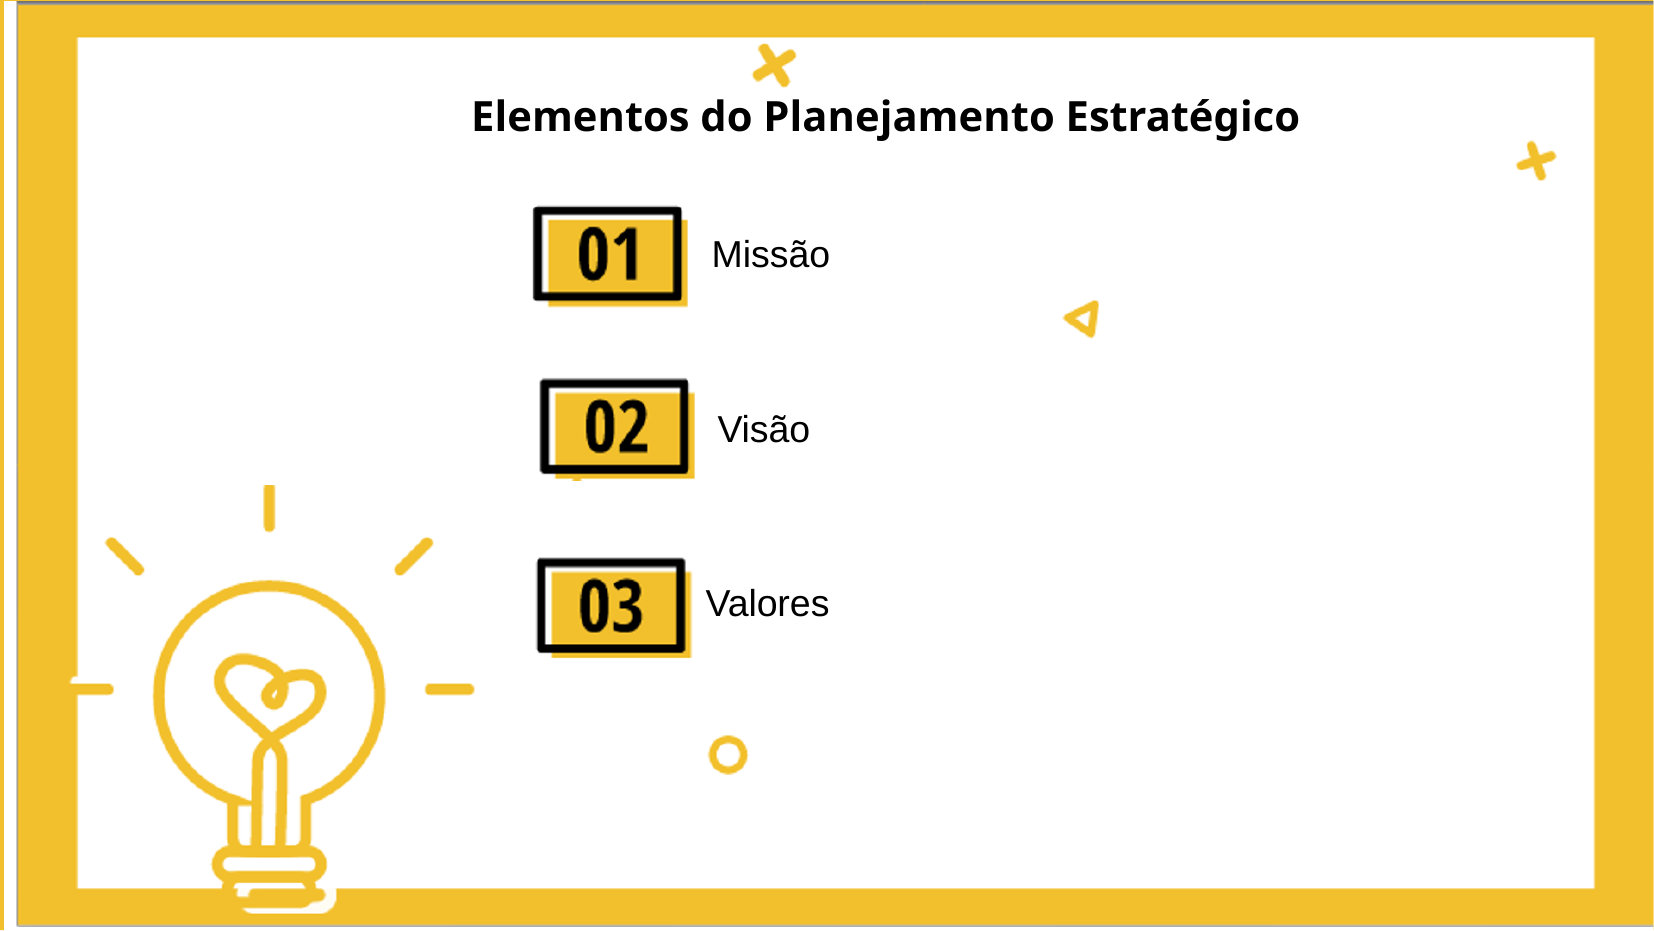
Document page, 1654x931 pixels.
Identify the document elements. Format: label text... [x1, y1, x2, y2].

picture [4, 1, 1654, 931]
text_box Missão [696, 226, 846, 284]
text_box Elementos do Planejamento Estratégico [295, 23, 1477, 207]
text_box Valores [690, 575, 845, 632]
text_box Visão [702, 401, 826, 459]
